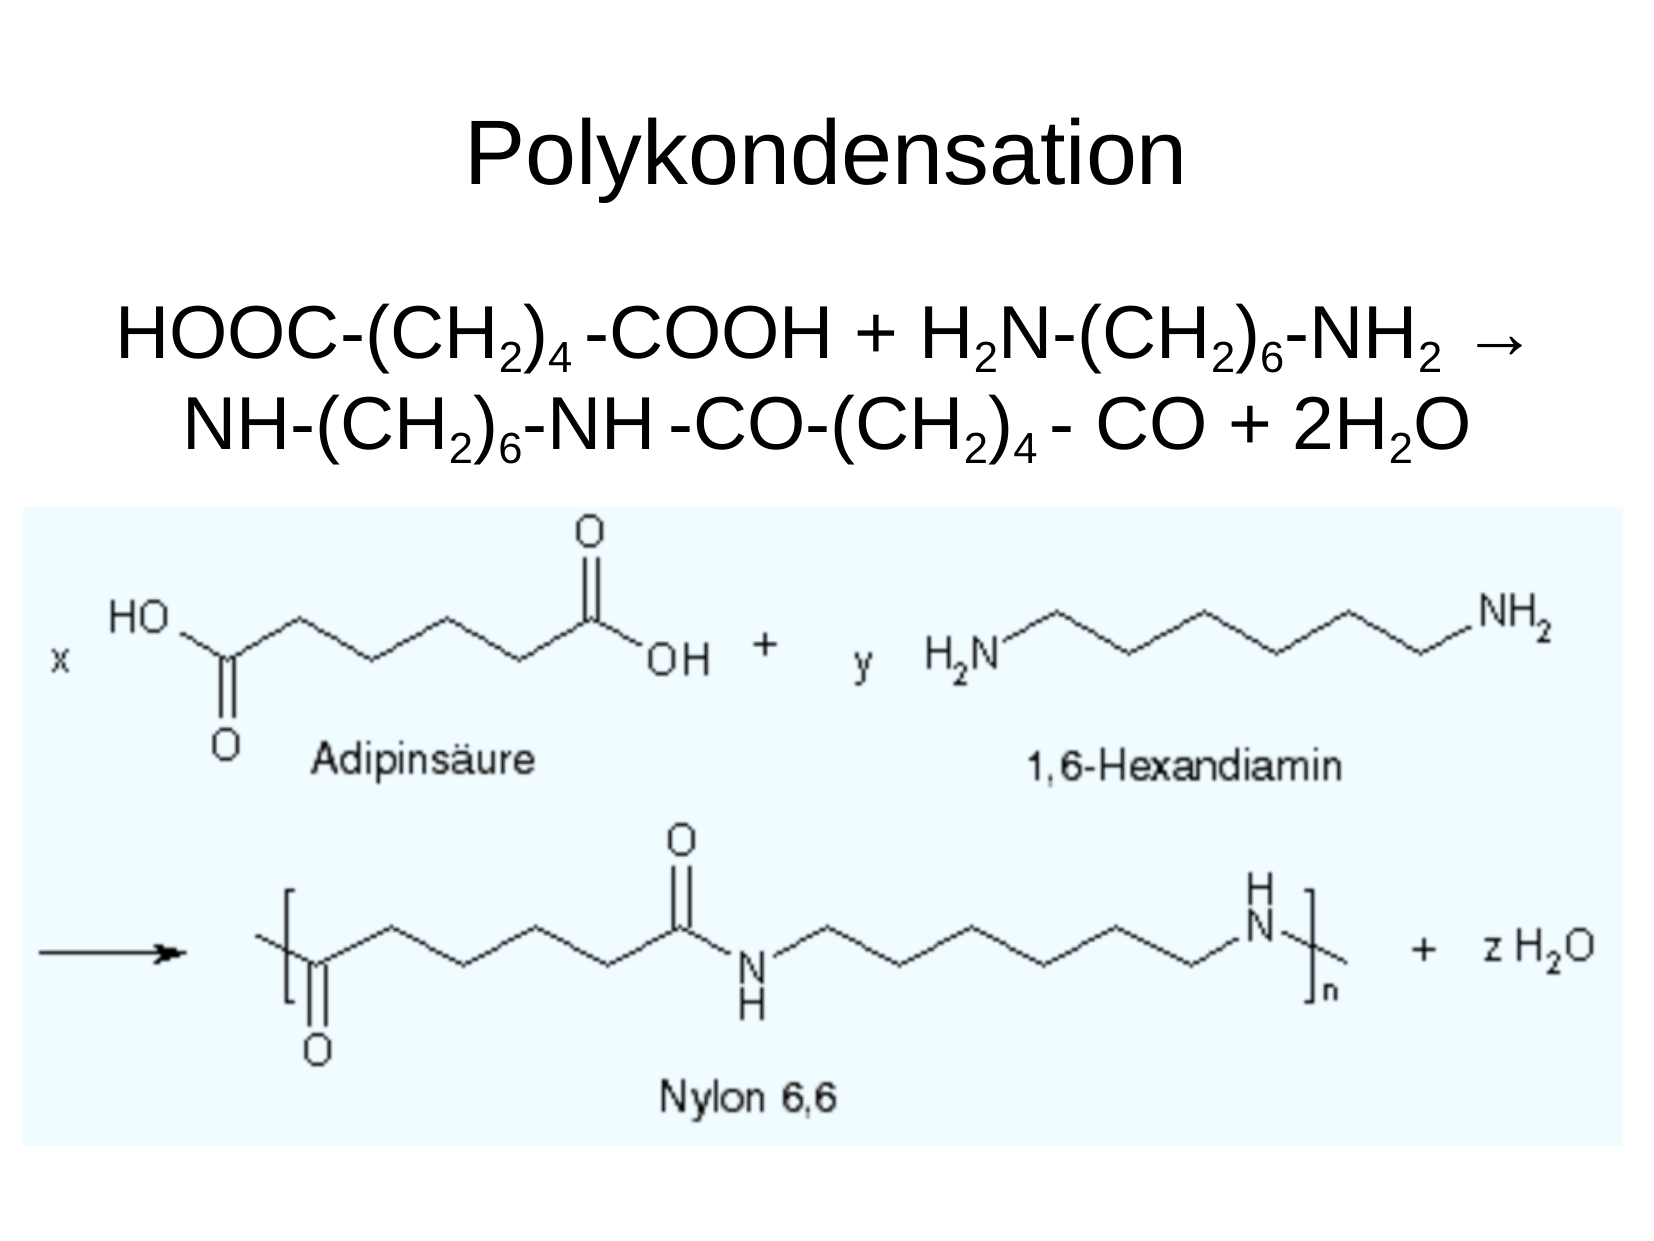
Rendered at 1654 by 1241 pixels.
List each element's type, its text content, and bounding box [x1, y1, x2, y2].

list HOOC-(CH2)4 -COOH + H2N-(CH2)6-NH2 → NH-(CH2)6-NH -CO-(CH2)4 - CO + 2H2O [82, 290, 1571, 507]
title Polykondensation [82, 49, 1571, 257]
picture [23, 507, 1623, 1146]
